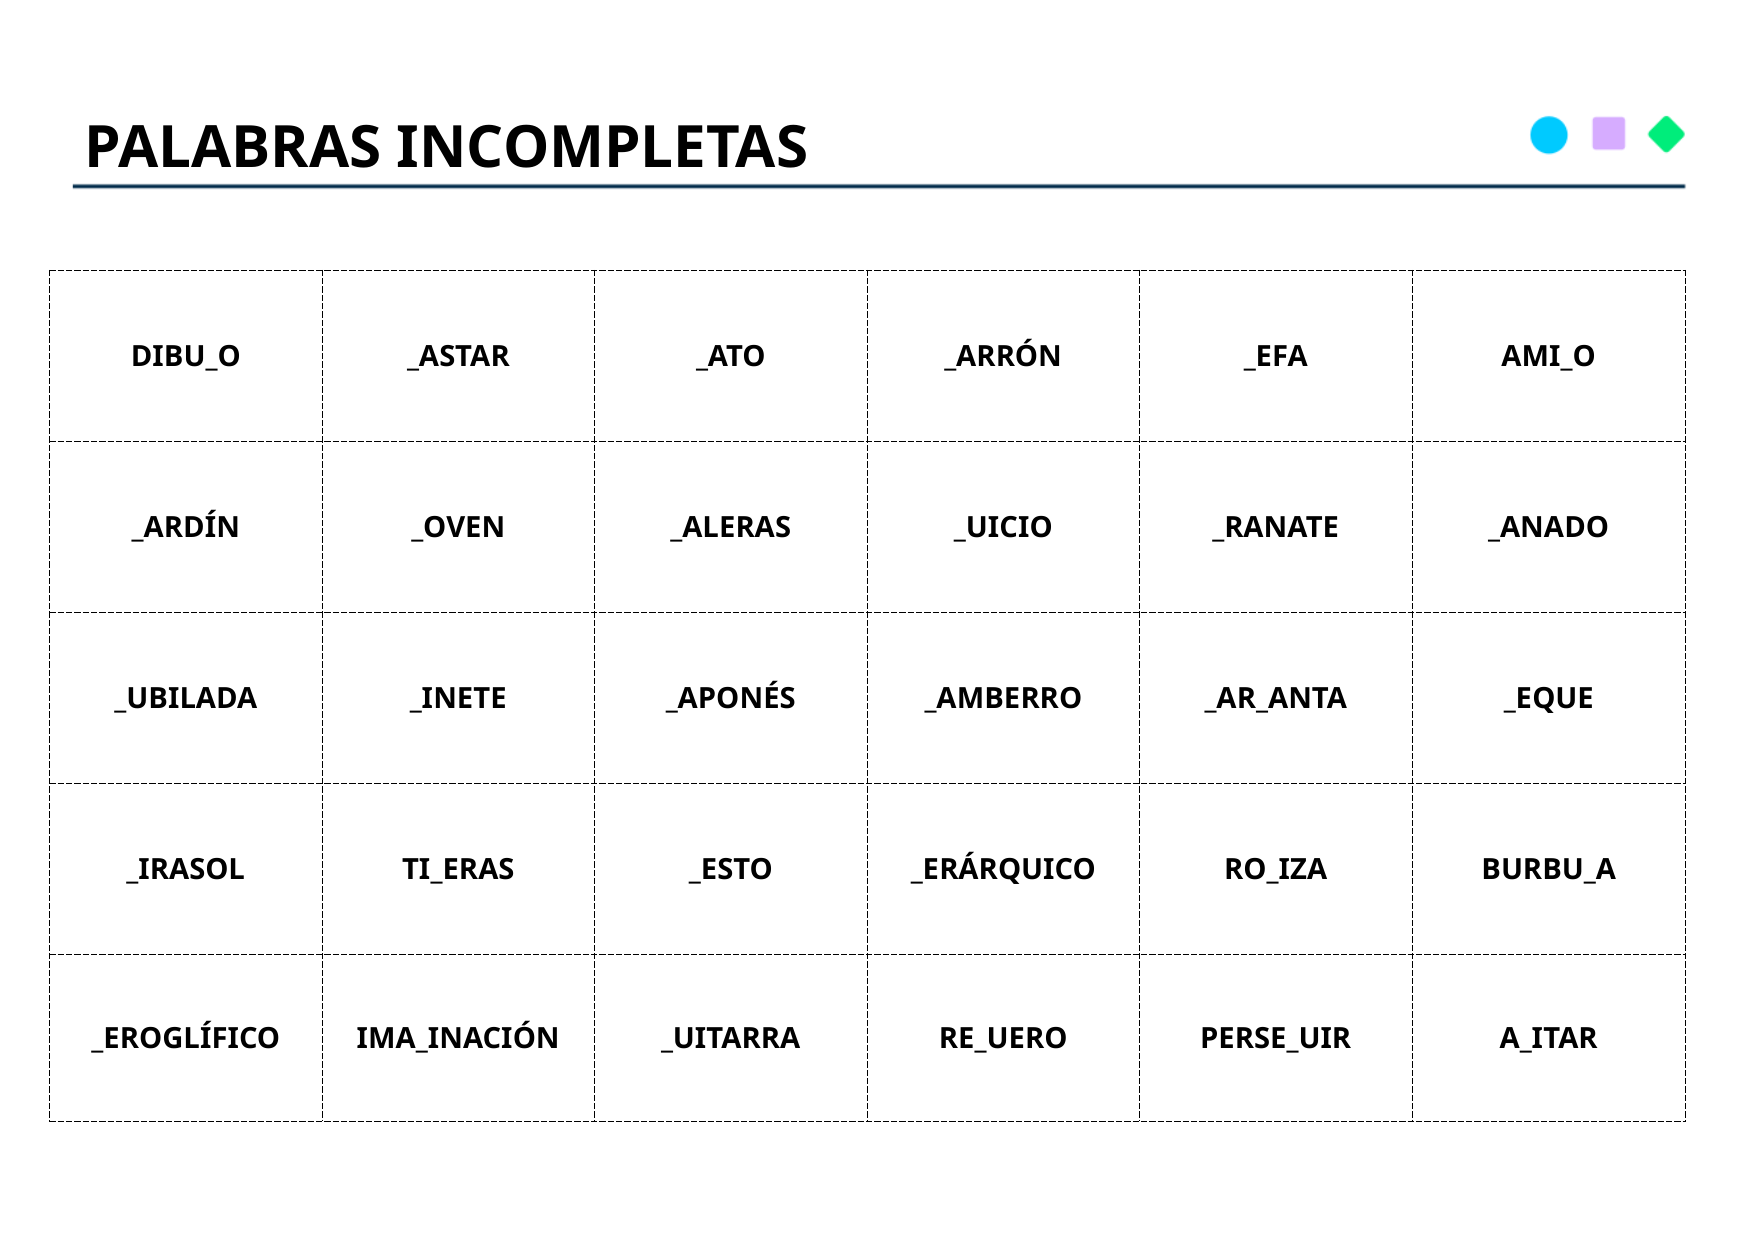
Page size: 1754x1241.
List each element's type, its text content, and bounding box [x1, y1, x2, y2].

table_cell _UITARRA [595, 954, 867, 1121]
table_cell _ANADO [1412, 441, 1685, 612]
table_header _ATO [595, 270, 867, 441]
table_cell _EQUE [1412, 612, 1685, 783]
table_cell _AR_ANTA [1140, 612, 1412, 783]
table_header AMI_O [1412, 270, 1685, 441]
table_header DIBU_O [50, 270, 322, 441]
table_cell _ALERAS [595, 441, 867, 612]
table_cell _ERÁRQUICO [867, 783, 1140, 954]
picture [59, 88, 84, 211]
table_header _EFA [1140, 270, 1412, 441]
picture [1601, 88, 1695, 211]
table_cell _UICIO [867, 441, 1140, 612]
table_cell _APONÉS [595, 612, 867, 783]
table_cell _IRASOL [50, 783, 322, 954]
table_cell RO_IZA [1140, 783, 1412, 954]
table_cell _UBILADA [50, 612, 322, 783]
table_cell _INETE [322, 612, 595, 783]
table_cell _ARDÍN [50, 441, 322, 612]
table_cell RE_UERO [867, 954, 1140, 1121]
table_cell BURBU_A [1412, 783, 1685, 954]
table_cell _EROGLÍFICO [50, 954, 322, 1121]
table_header _ASTAR [322, 270, 595, 441]
table_cell _AMBERRO [867, 612, 1140, 783]
table_cell IMA_INACIÓN [322, 954, 595, 1121]
table_header _ARRÓN [867, 270, 1140, 441]
table_cell PERSE_UIR [1140, 954, 1412, 1121]
title PALABRAS INCOMPLETAS [84, 70, 1601, 219]
table_cell TI_ERAS [322, 783, 595, 954]
table_cell A_ITAR [1412, 954, 1685, 1121]
table_cell _ESTO [595, 783, 867, 954]
table_cell _OVEN [322, 441, 595, 612]
table_cell _RANATE [1140, 441, 1412, 612]
